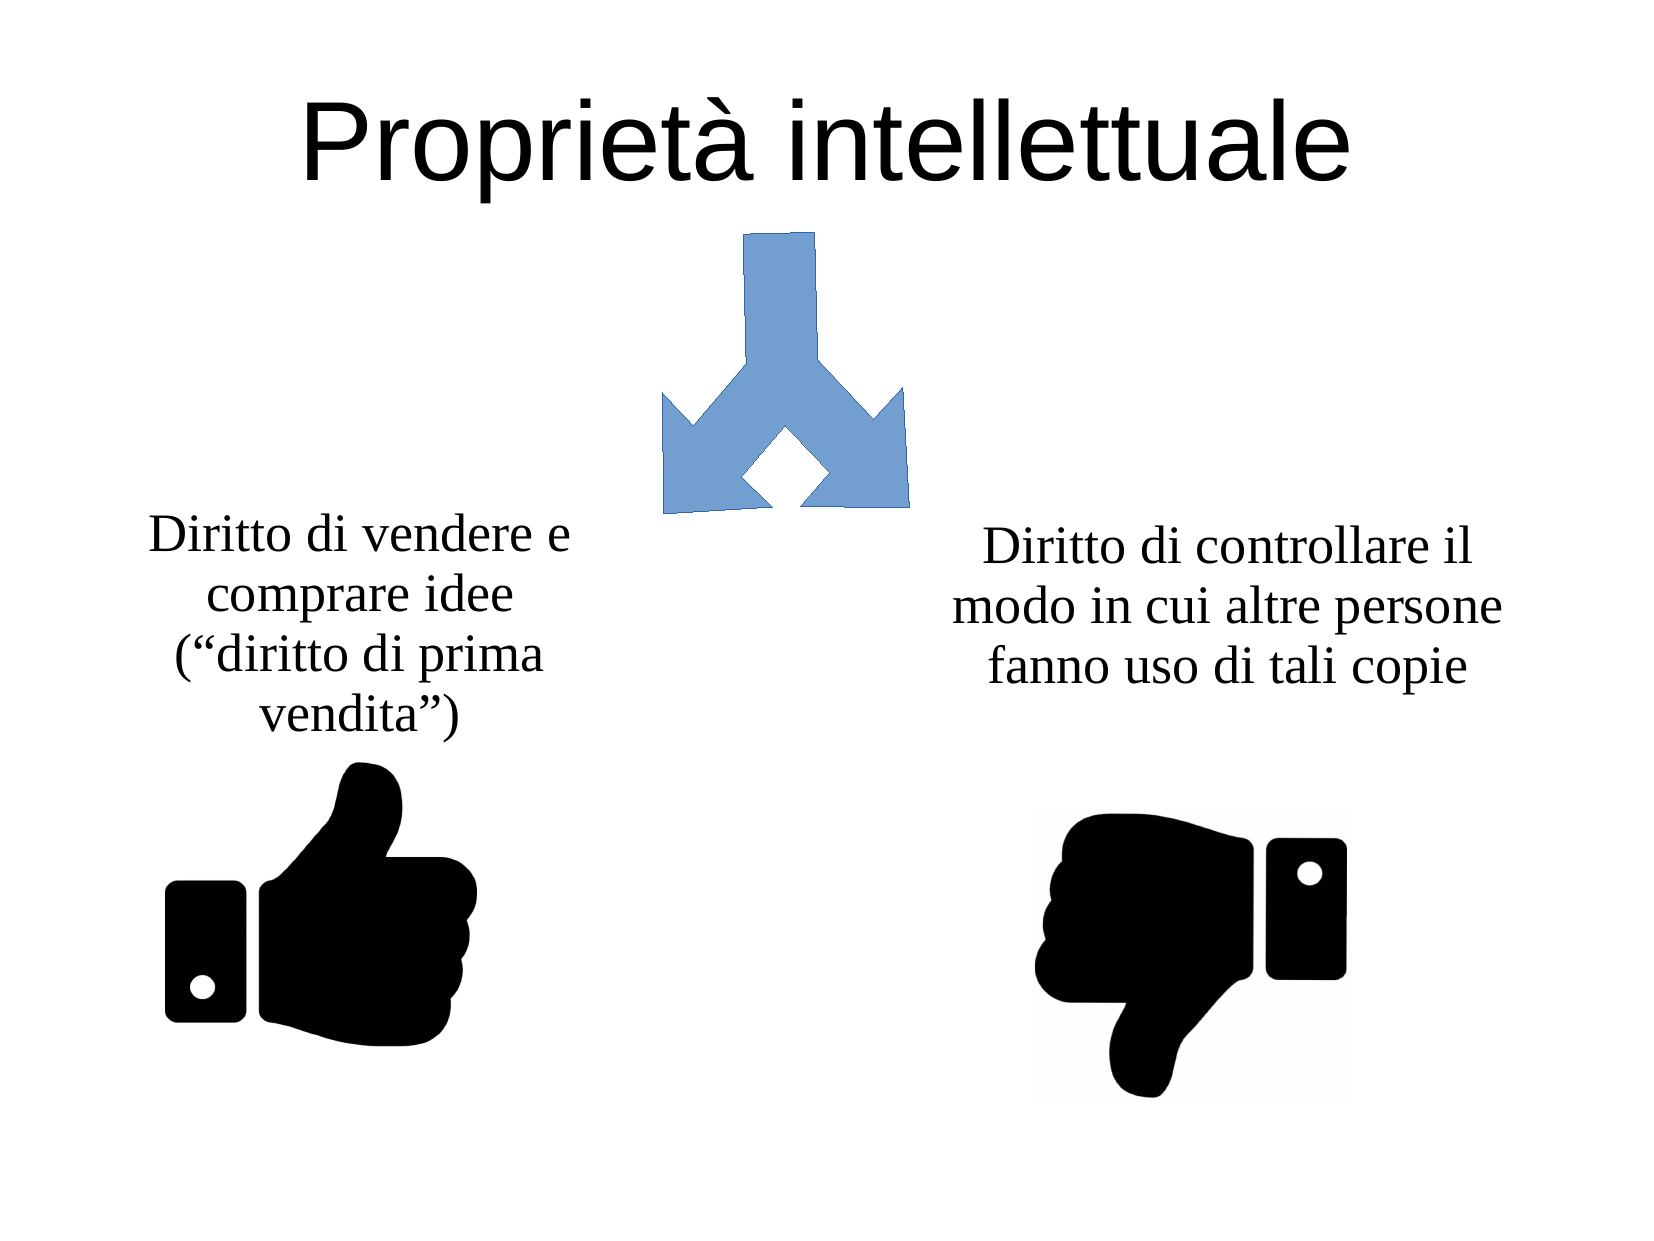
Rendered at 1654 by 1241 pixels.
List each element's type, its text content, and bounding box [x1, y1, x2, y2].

text_box Proprietà intellettuale [283, 70, 1394, 212]
picture [1034, 808, 1347, 1104]
picture [165, 756, 477, 1052]
text_box Diritto di controllare il modo in cui altre persone fanno uso di tali copie [909, 507, 1548, 703]
text_box [662, 232, 910, 514]
text_box Diritto di vendere e comprare idee (“diritto di prima vendita”) [118, 496, 603, 751]
